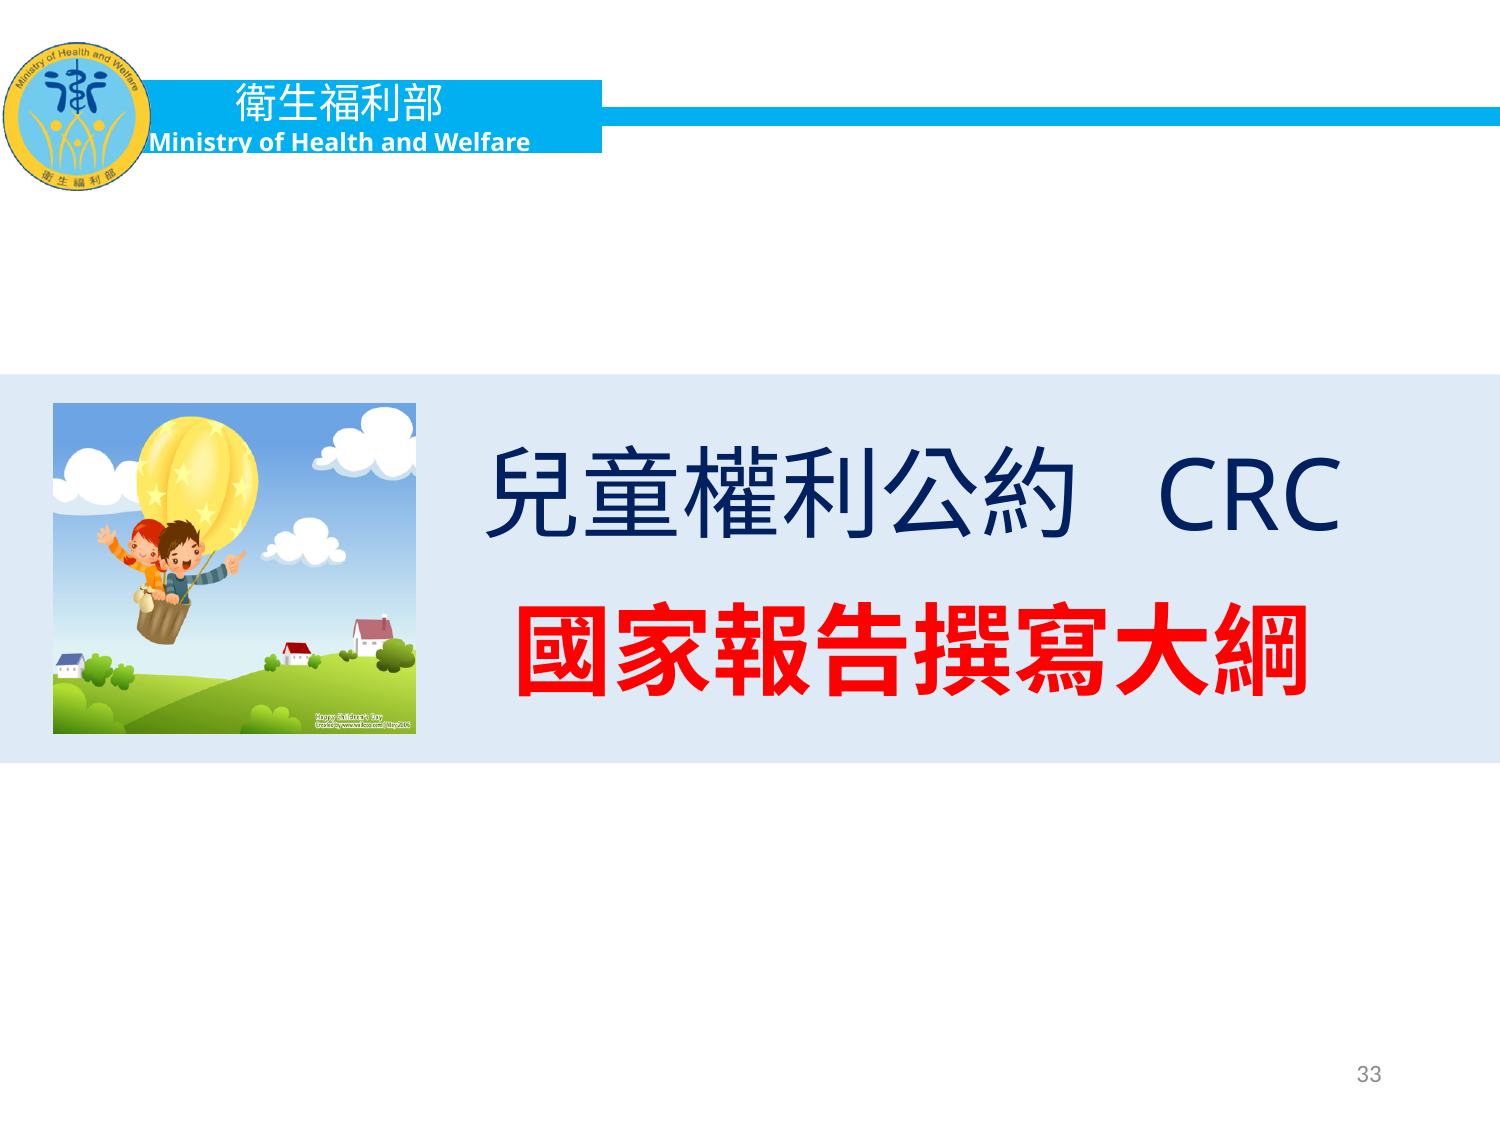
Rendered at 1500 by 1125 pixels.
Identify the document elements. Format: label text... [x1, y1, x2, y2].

picture [2, 42, 151, 191]
picture [53, 403, 416, 734]
slide_number <編號> [1059, 1042, 1397, 1103]
text_box 兒童權利公約 CRC 國家報告撰寫大綱 [0, 374, 1500, 764]
